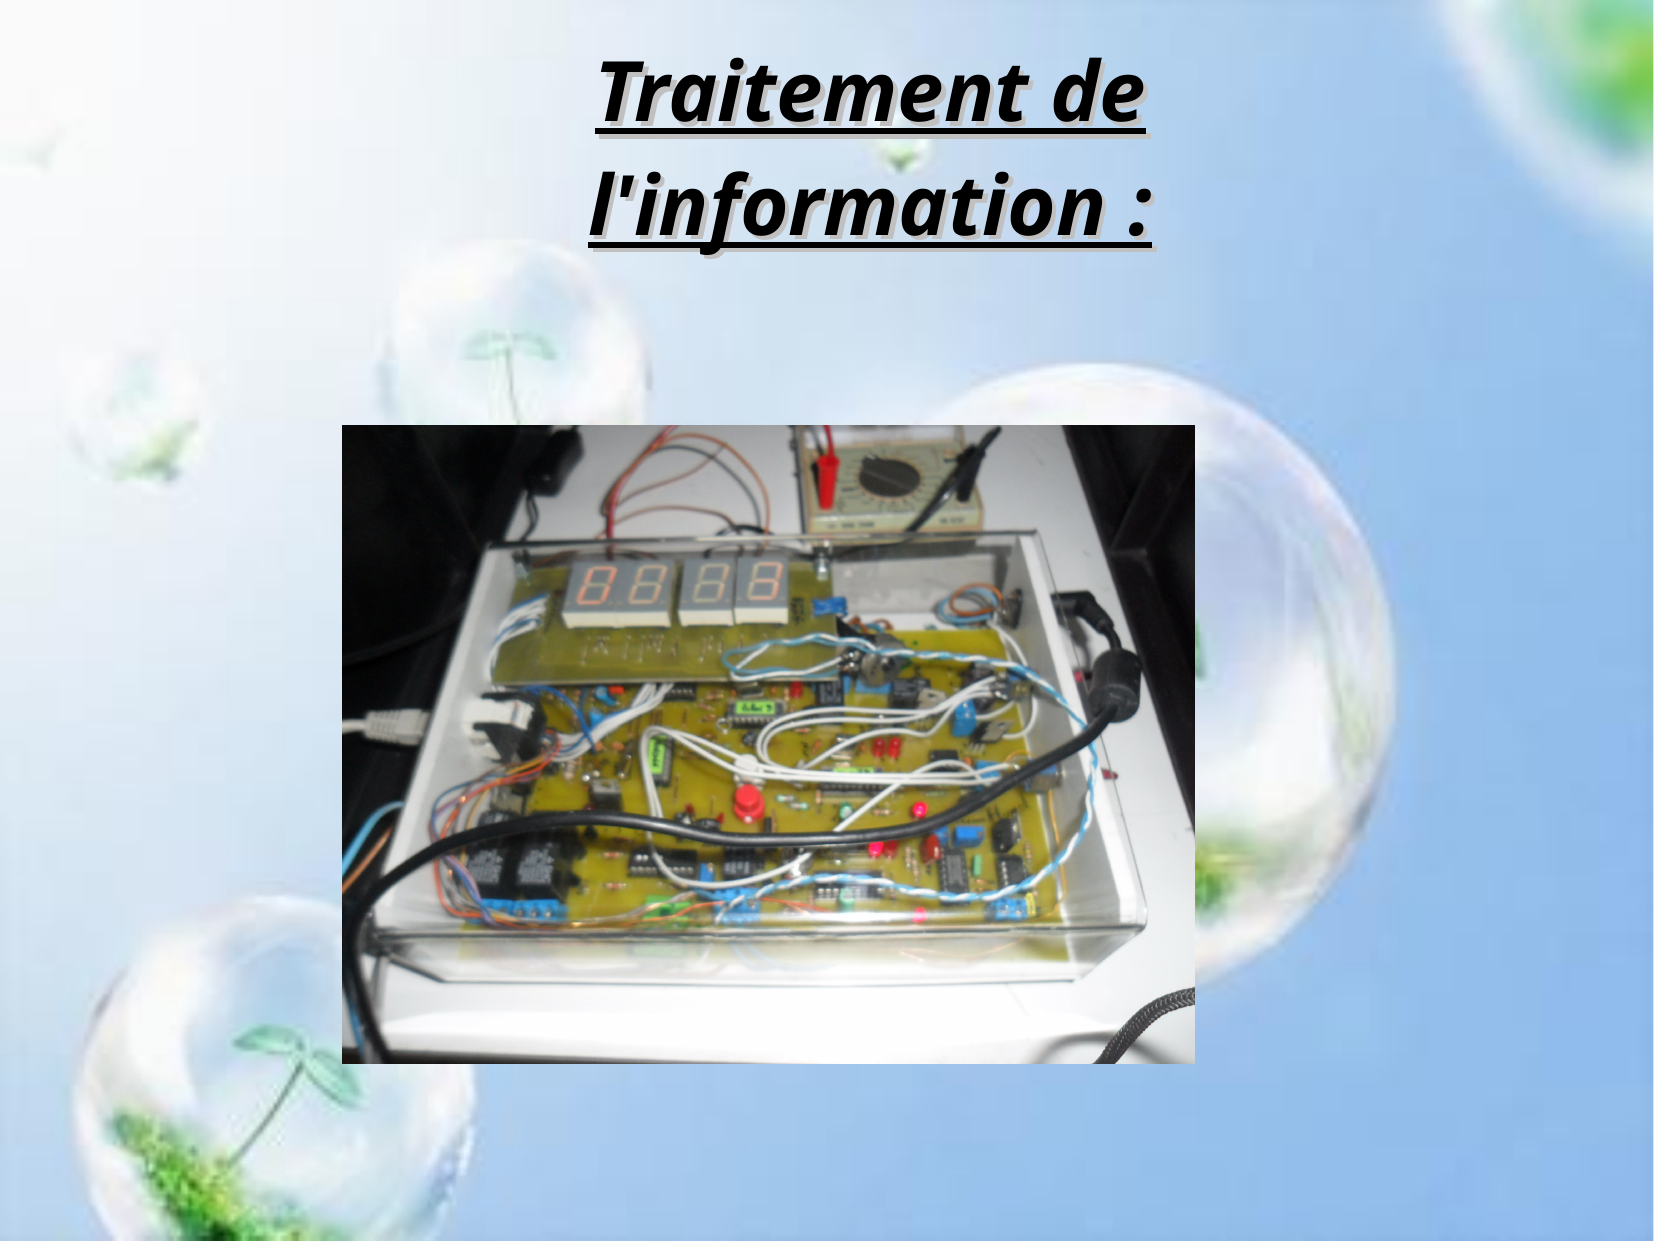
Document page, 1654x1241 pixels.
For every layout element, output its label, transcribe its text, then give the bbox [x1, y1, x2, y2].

picture [0, 0, 1654, 1241]
text_box Traitement de l'information : [429, 25, 1312, 244]
